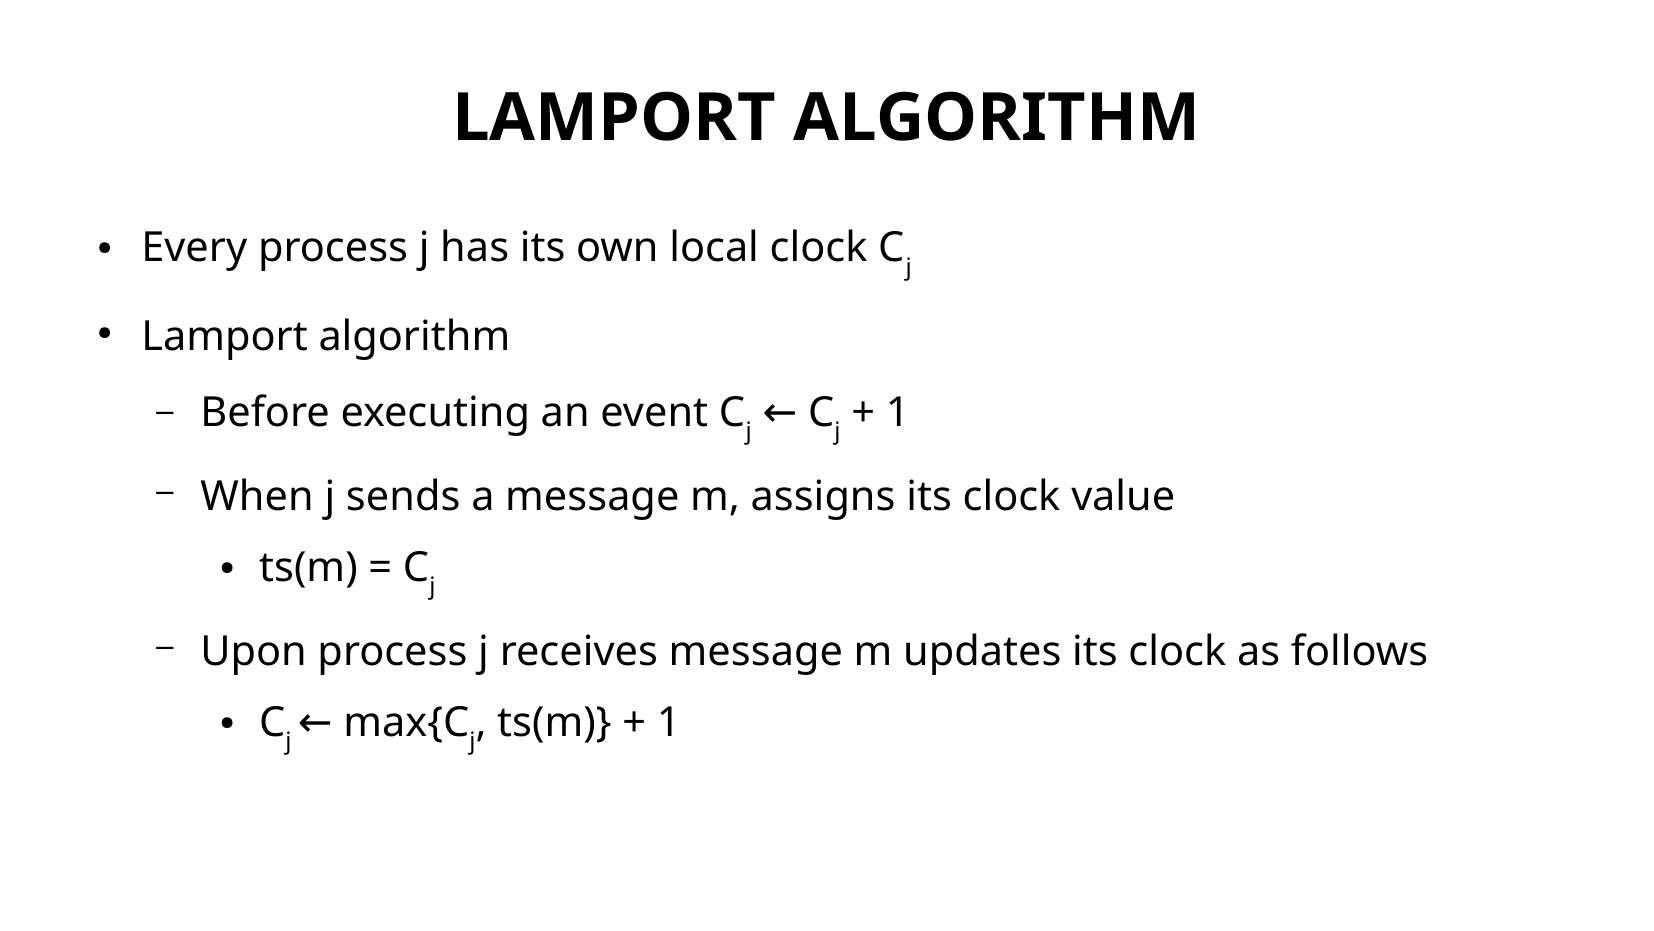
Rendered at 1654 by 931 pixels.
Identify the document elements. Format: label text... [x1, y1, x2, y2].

list Every process j has its own local clock Cj Lamport algorithm Before executing an event Cj ← Cj + 1 When j sends a message m, assigns its clock value ts(m) = Cj Upon process j receives message m updates its clock as follows Cj ← max{Cj, ts(m)} + 1 [82, 217, 1571, 757]
title LAMPORT ALGORITHM [82, 36, 1571, 193]
